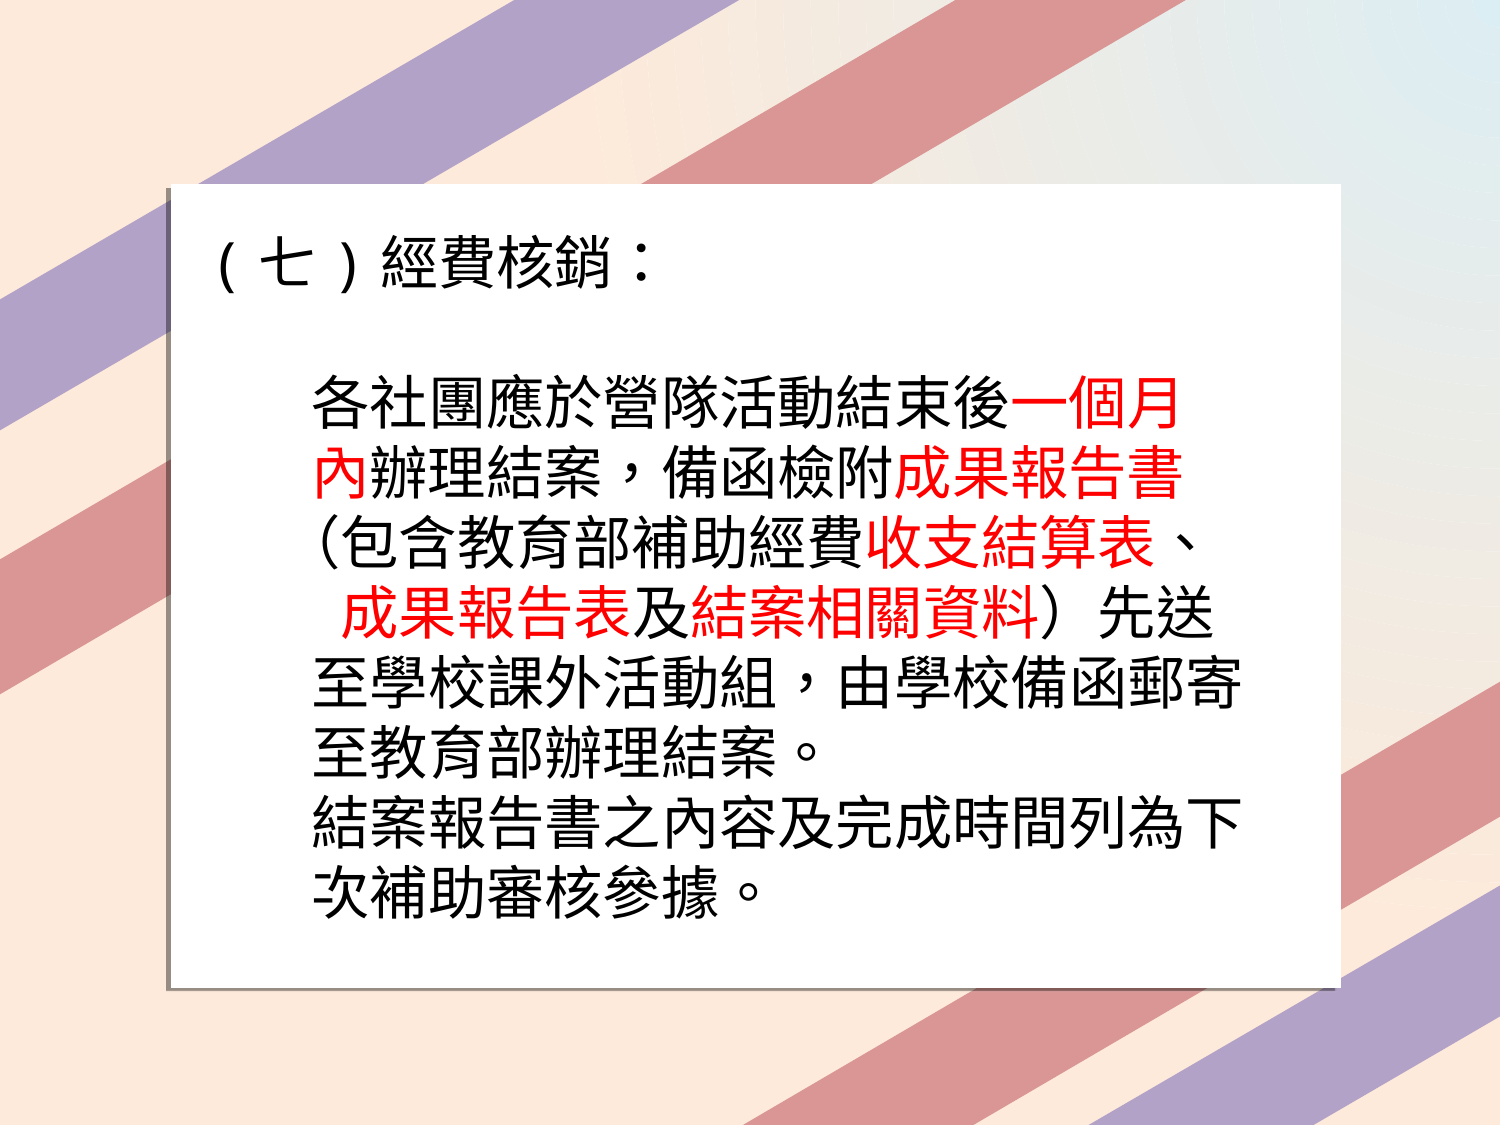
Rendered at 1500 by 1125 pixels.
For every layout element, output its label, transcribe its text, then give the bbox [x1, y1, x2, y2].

text_box (七)經費核銷： 各社團應於營隊活動結束後一個月 內辦理結案，備函檢附成果報告書 （包含教育部補助經費收支結算表、 成果報告表及結案相關資料）先送 至學校課外活動組，由學校備函郵寄 至教育部辦理結案。 結案報告書之內容及完成時間列為下 次補助審核參據。 [195, 218, 1282, 933]
text_box [0, 0, 1500, 1125]
